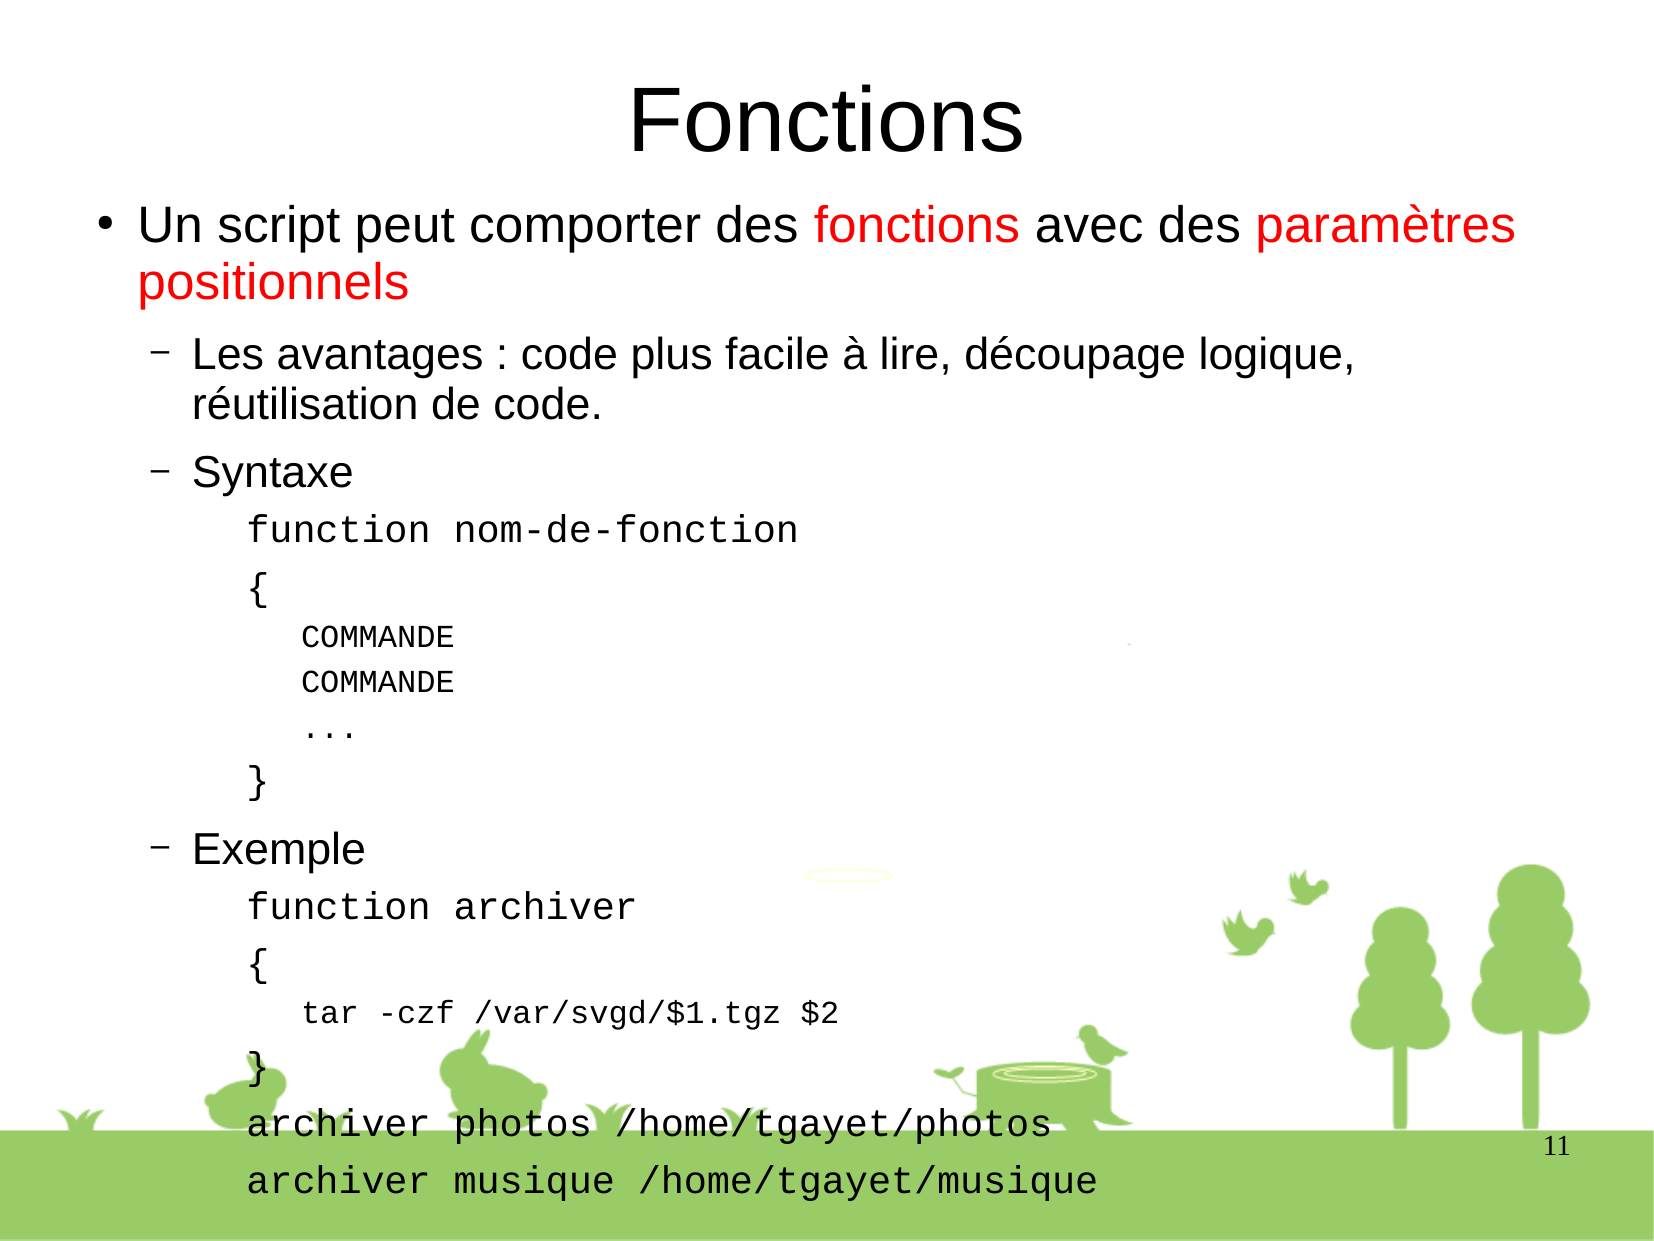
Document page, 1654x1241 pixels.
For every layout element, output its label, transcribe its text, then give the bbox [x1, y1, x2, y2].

title Fonctions [82, 49, 1571, 189]
list Un script peut comporter des fonctions avec des paramètres positionnels Les avantages : code plus facile à lire, découpage logique, réutilisation de code. Syntaxe function nom-de-fonction { COMMANDE COMMANDE ... } Exemple function archiver { tar -czf /var/svgd/$1.tgz $2 } archiver photos /home/tgayet/photos archiver musique /home/tgayet/musique [82, 195, 1538, 1217]
picture [0, 0, 1654, 1241]
